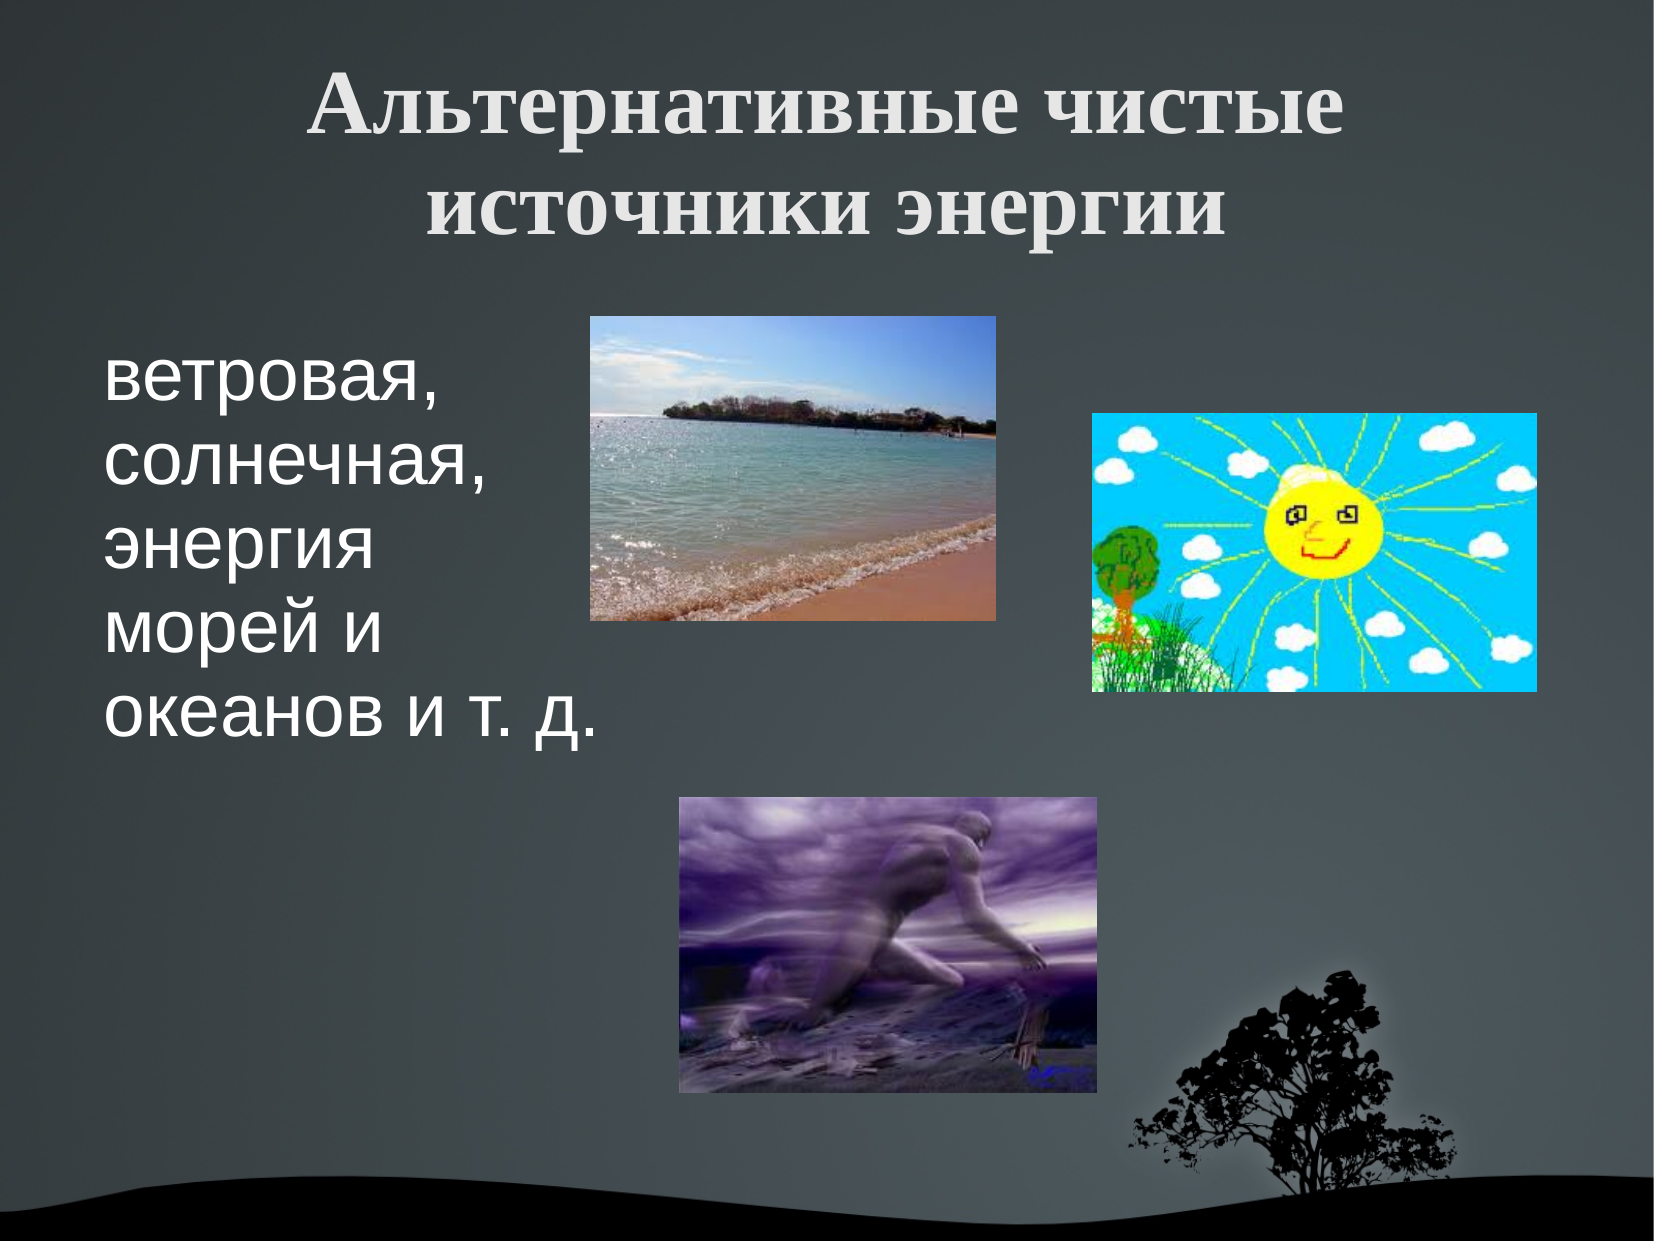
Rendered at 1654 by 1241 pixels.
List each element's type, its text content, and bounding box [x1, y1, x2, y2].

picture [0, 0, 1654, 1241]
title Альтернативные чистые источники энергии [82, 33, 1571, 273]
text_box ветровая, солнечная, энергия морей и океанов и т. д. [88, 324, 627, 869]
